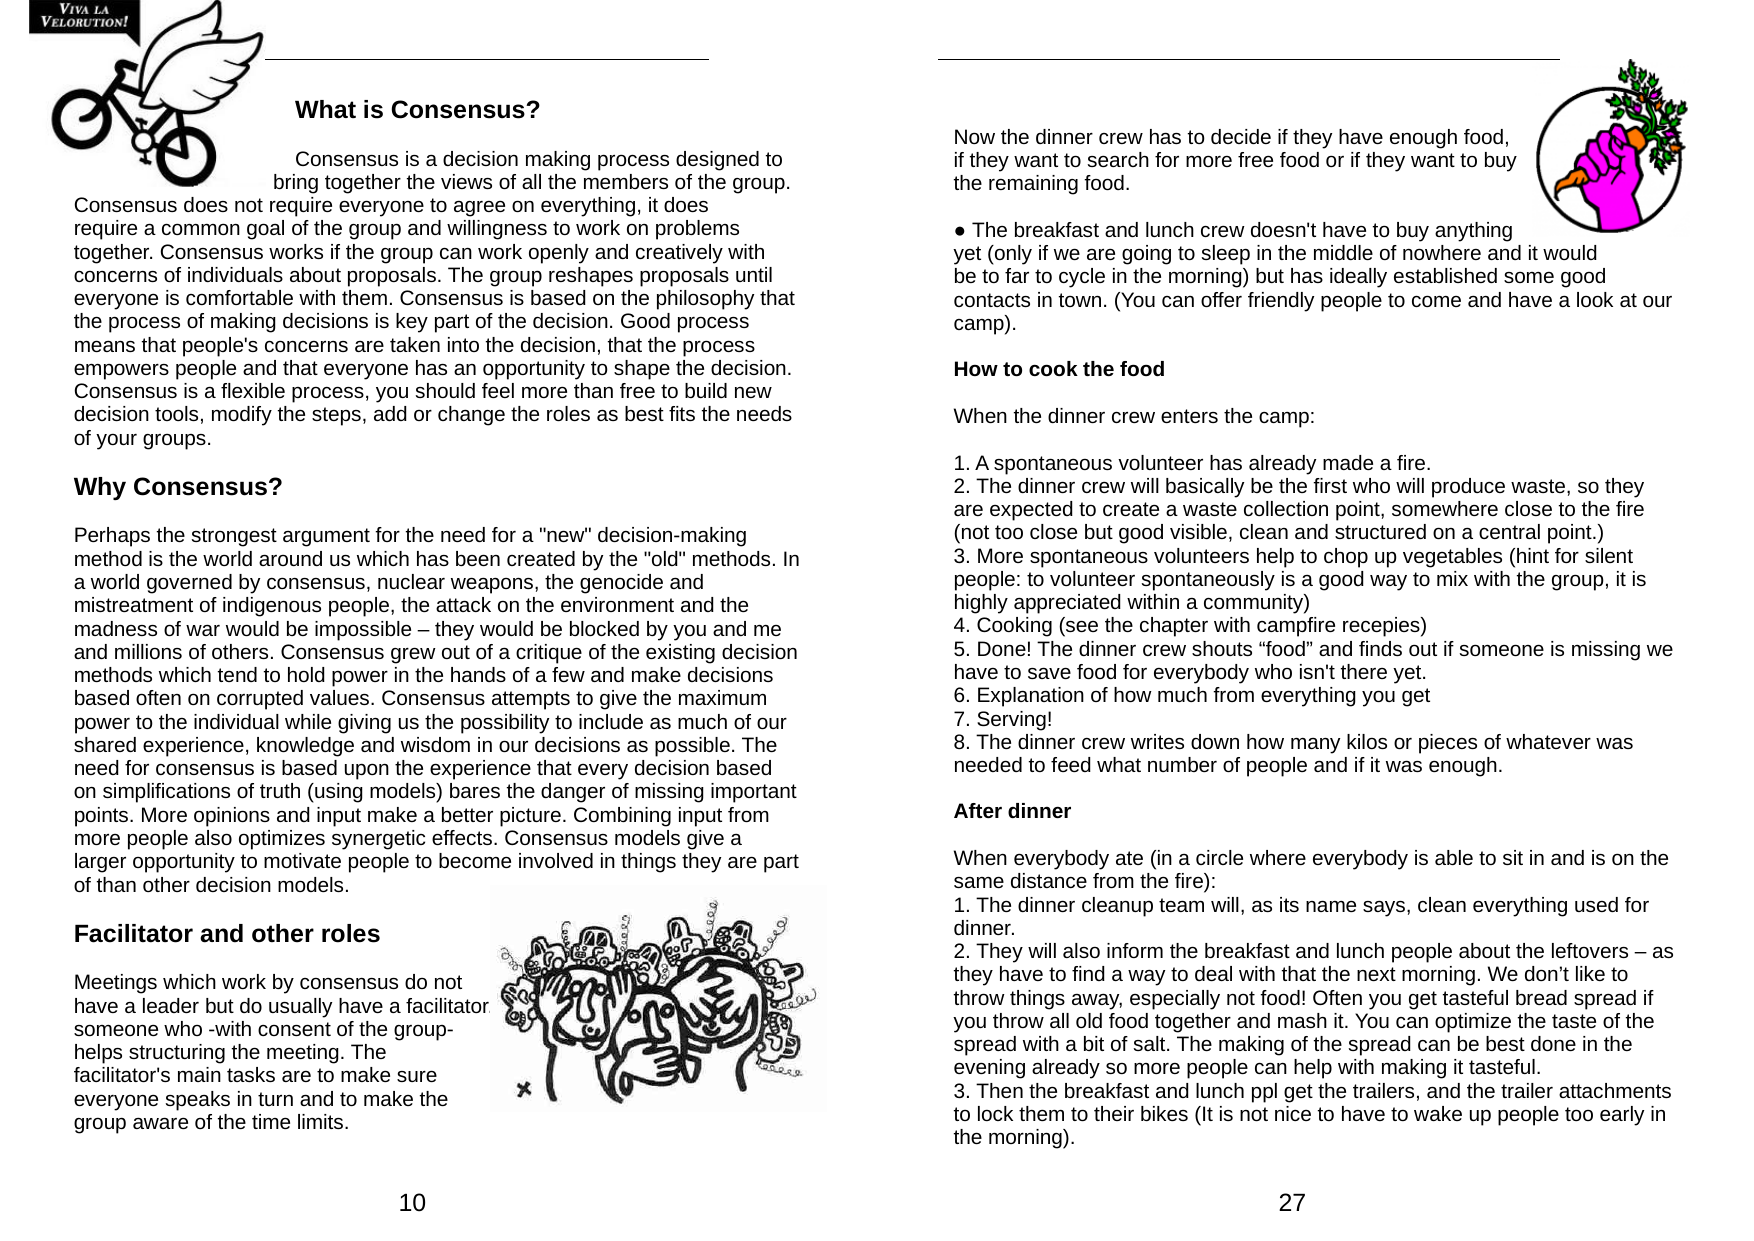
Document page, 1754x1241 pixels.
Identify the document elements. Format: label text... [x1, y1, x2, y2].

picture [1532, 58, 1695, 118]
picture [490, 885, 827, 1112]
picture [29, 0, 266, 191]
text_box What is Consensus? Consensus is a decision making process designed to bring together the views of all the members of the group. Consensus does not require everyone to agree on everything, it does require a common goal of the group and willingness to work on problems together. Consensus works if the group can work openly and creatively with concerns of individuals about proposals. The group reshapes proposals until everyone is comfortable with them. Consensus is based on the philosophy that the process of making decisions is key part of the decision. Good process means that people's concerns are taken into the decision, that the process empowers people and that everyone has an opportunity to shape the decision. Consensus is a flexible process, you should feel more than free to build new decision tools, modify the steps, add or change the roles as best fits the needs of your groups. Why Consensus? Perhaps the strongest argument for the need for a "new" decision-making method is the world around us which has been created by the "old" methods. In a world governed by consensus, nuclear weapons, the genocide and mistreatment of indigenous people, the attack on the environment and the madness of war would be impossible – they would be blocked by you and me and millions of others. Consensus grew out of a critique of the existing decision methods which tend to hold power in the hands of a few and make decisions based often on corrupted values. Consensus attempts to give the maximum power to the individual while giving us the possibility to include as much of our shared experience, knowledge and wisdom in our decisions as possible. The need for consensus is based upon the experience that every decision based on simplifications of truth (using models) bares the danger of missing important points. More opinions and input make a better picture. Combining input from more people also optimizes synergetic effects. Consensus models give a larger opportunity to motivate people to become involved in things they are part of than other decision models. Facilitator and other roles Meetings which work by consensus do not have a leader but do usually have a facilitator. This is someone who -with consent of the group- helps structuring the meeting. The facilitator's main tasks are to make sure everyone speaks in turn and to make the group aware of the time limits. [59, 88, 815, 1203]
text_box 27 [1263, 1181, 1353, 1224]
text_box Now the dinner crew has to decide if they have enough food, if they want to search for more free food or if they want to buy the remaining food. ● The breakfast and lunch crew doesn't have to buy anything yet (only if we are going to sleep in the middle of nowhere and it would be to far to cycle in the morning) but has ideally established some good contacts in town. (You can offer friendly people to come and have a look at our camp). How to cook the food When the dinner crew enters the camp: 1. A spontaneous volunteer has already made a fire. 2. The dinner crew will basically be the first who will produce waste, so they are expected to create a waste collection point, somewhere close to the fire (not too close but good visible, clean and structured on a central point.) 3. More spontaneous volunteers help to chop up vegetables (hint for silent people: to volunteer spontaneously is a good way to mix with the group, it is highly appreciated within a community) 4. Cooking (see the chapter with campfire recepies) 5. Done! The dinner crew shouts “food” and finds out if someone is missing we have to save food for everybody who isn't there yet. 6. Explanation of how much from everything you get 7. Serving! 8. The dinner crew writes down how many kilos or pieces of whatever was needed to feed what number of people and if it was enough. After dinner When everybody ate (in a circle where everybody is able to sit in and is on the same distance from the fire): 1. The dinner cleanup team will, as its name says, clean everything used for dinner. 2. They will also inform the breakfast and lunch people about the leftovers – as they have to find a way to deal with that the next morning. We don’t like to throw things away, especially not food! Often you get tasteful bread spread if you throw all old food together and mash it. You can optimize the taste of the spread with a bit of salt. The making of the spread can be best done in the evening already so more people can help with making it tasteful. 3. Then the breakfast and lunch ppl get the trailers, and the trailer attachments to lock them to their bikes (It is not nice to have to wake up people too early in the morning). [938, 118, 1695, 1146]
text_box 10 [383, 1181, 473, 1224]
